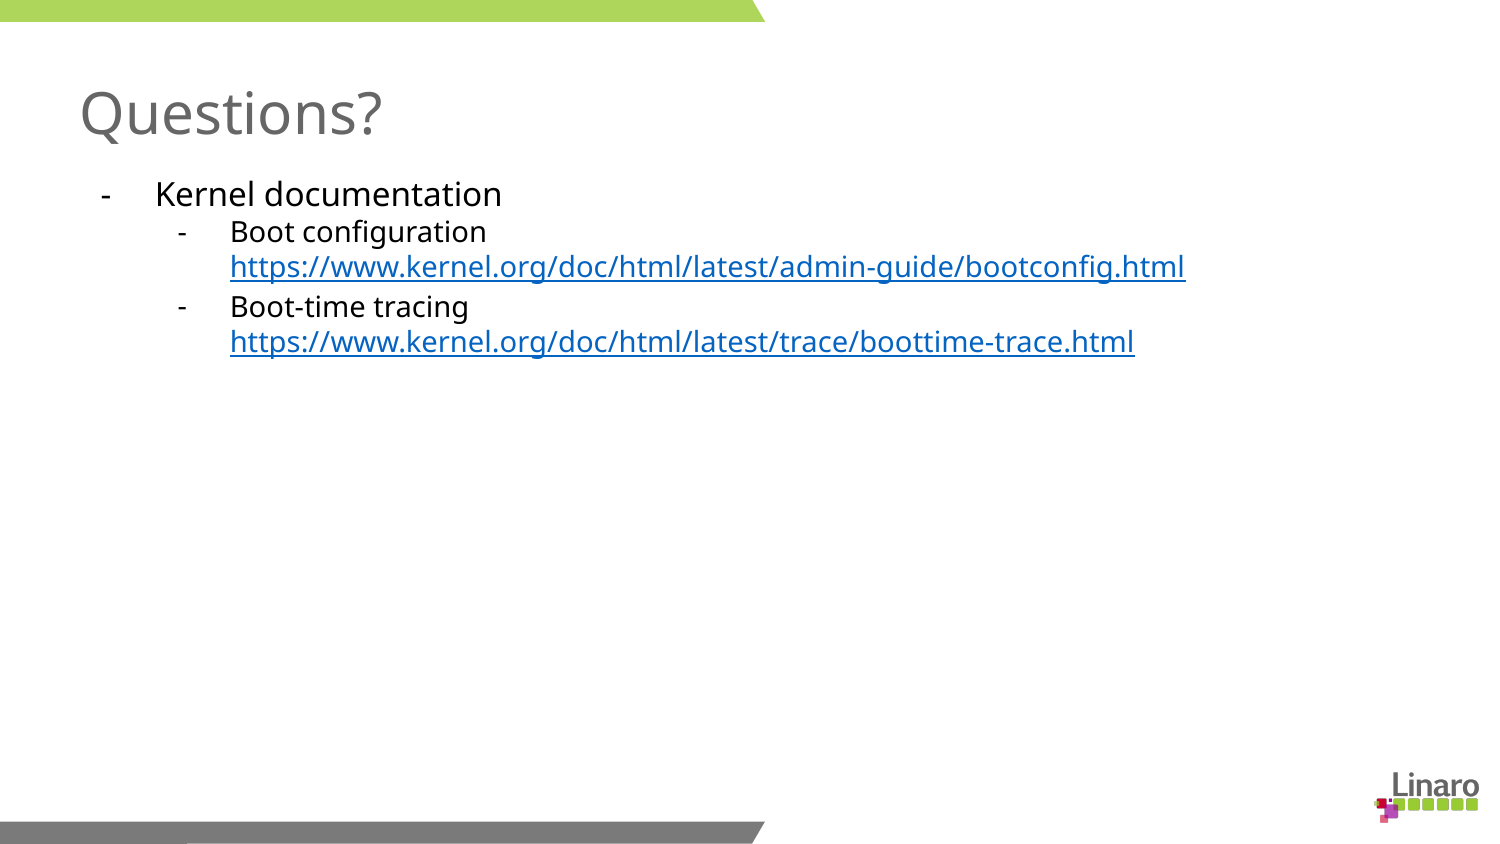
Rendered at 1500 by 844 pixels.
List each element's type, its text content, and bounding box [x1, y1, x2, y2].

title Questions? [73, 59, 1427, 162]
list Kernel documentation Boot configuration https://www.kernel.org/doc/html/latest/admin-guide/bootconfig.html Boot-time tracing https://www.kernel.org/doc/html/latest/trace/boottime-trace.html [73, 162, 1427, 798]
picture [1372, 770, 1481, 825]
